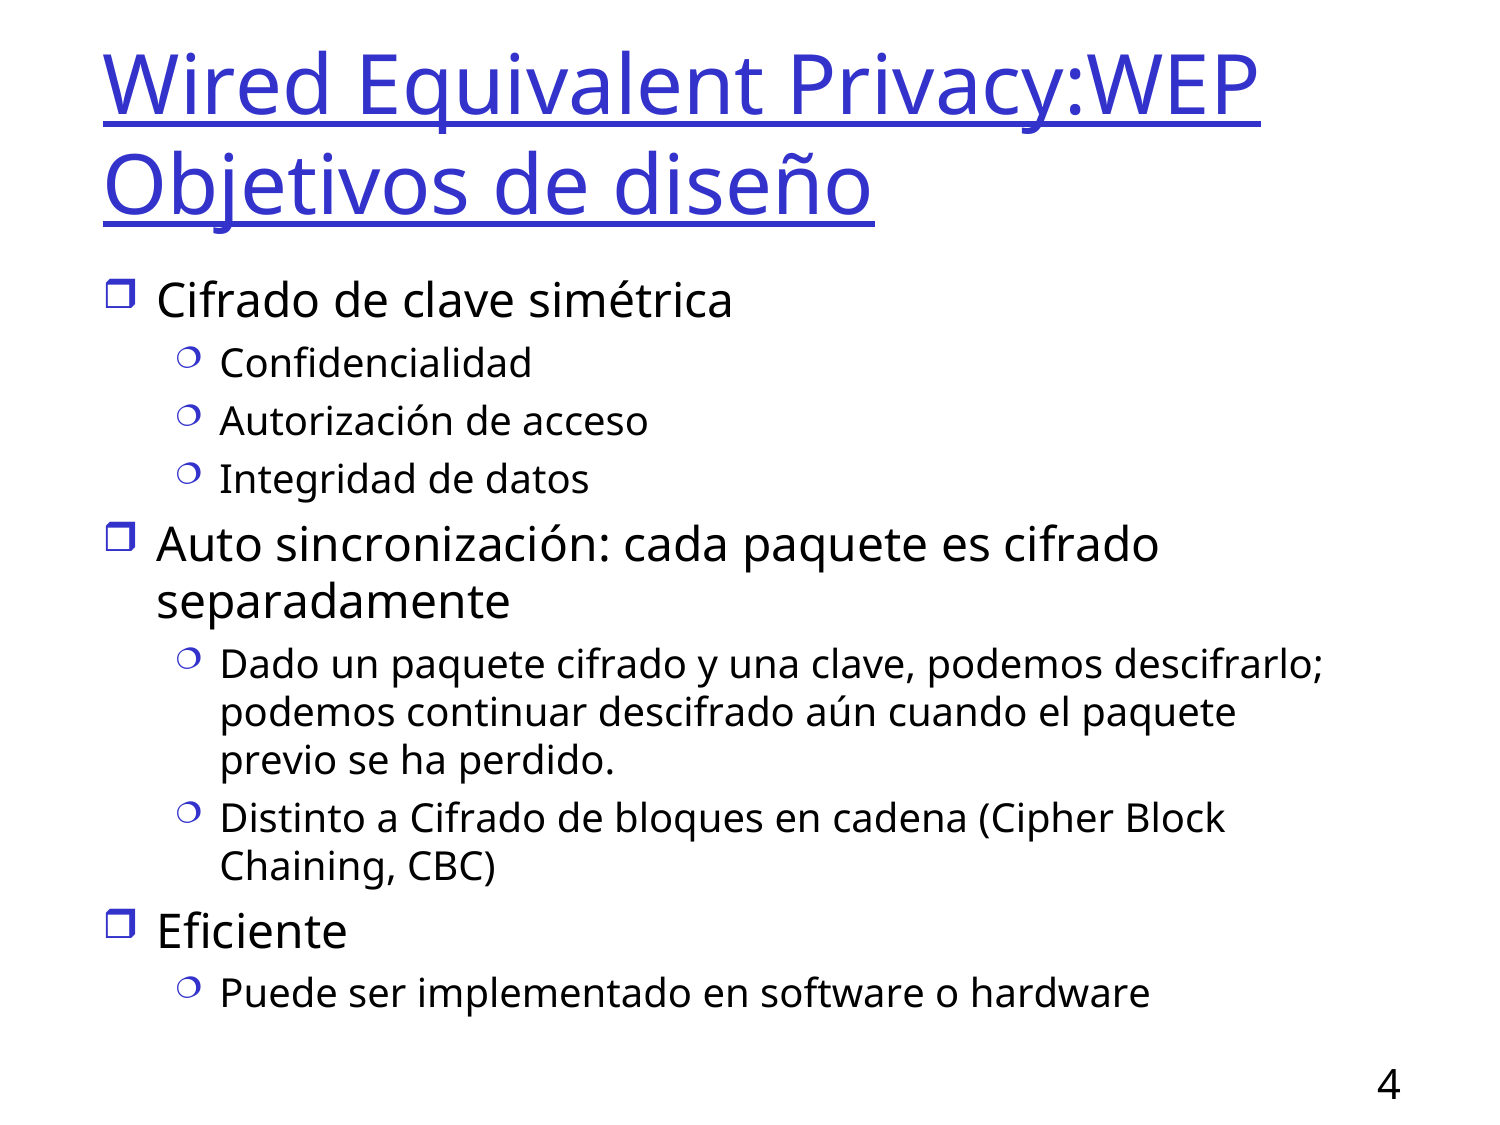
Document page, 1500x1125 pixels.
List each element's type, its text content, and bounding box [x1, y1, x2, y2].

list Cifrado de clave simétrica Confidencialidad Autorización de acceso Integridad de datos Auto sincronización: cada paquete es cifrado separadamente Dado un paquete cifrado y una clave, podemos descifrarlo; podemos continuar descifrado aún cuando el paquete previo se ha perdido. Distinto a Cifrado de bloques en cadena (Cipher Block Chaining, CBC) Eficiente Puede ser implementado en software o hardware [87, 262, 1363, 1026]
title Wired Equivalent Privacy:WEP Objetivos de diseño [87, 23, 1458, 239]
